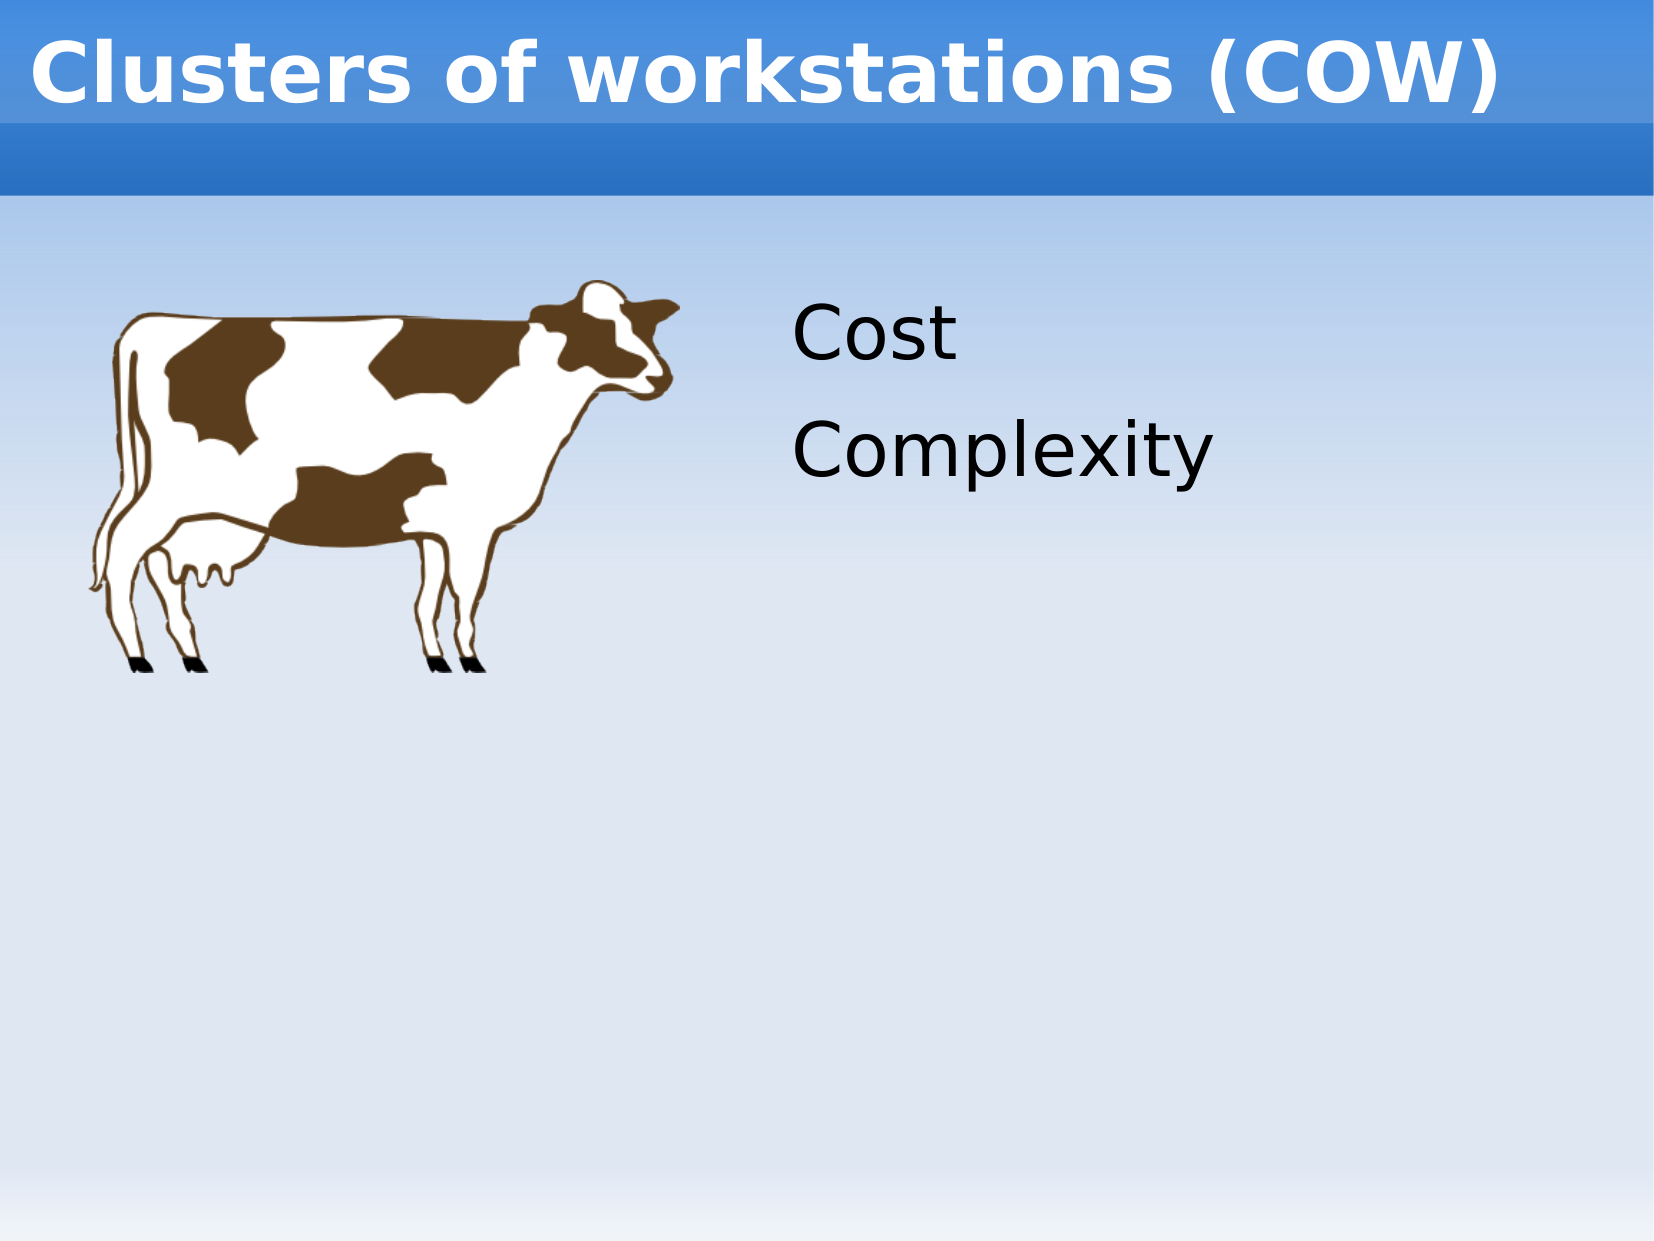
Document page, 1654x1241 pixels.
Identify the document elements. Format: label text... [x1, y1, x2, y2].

title Clusters of workstations (COW) [29, 0, 1506, 148]
list Cost Complexity [750, 290, 1477, 503]
picture [0, 0, 1654, 1241]
